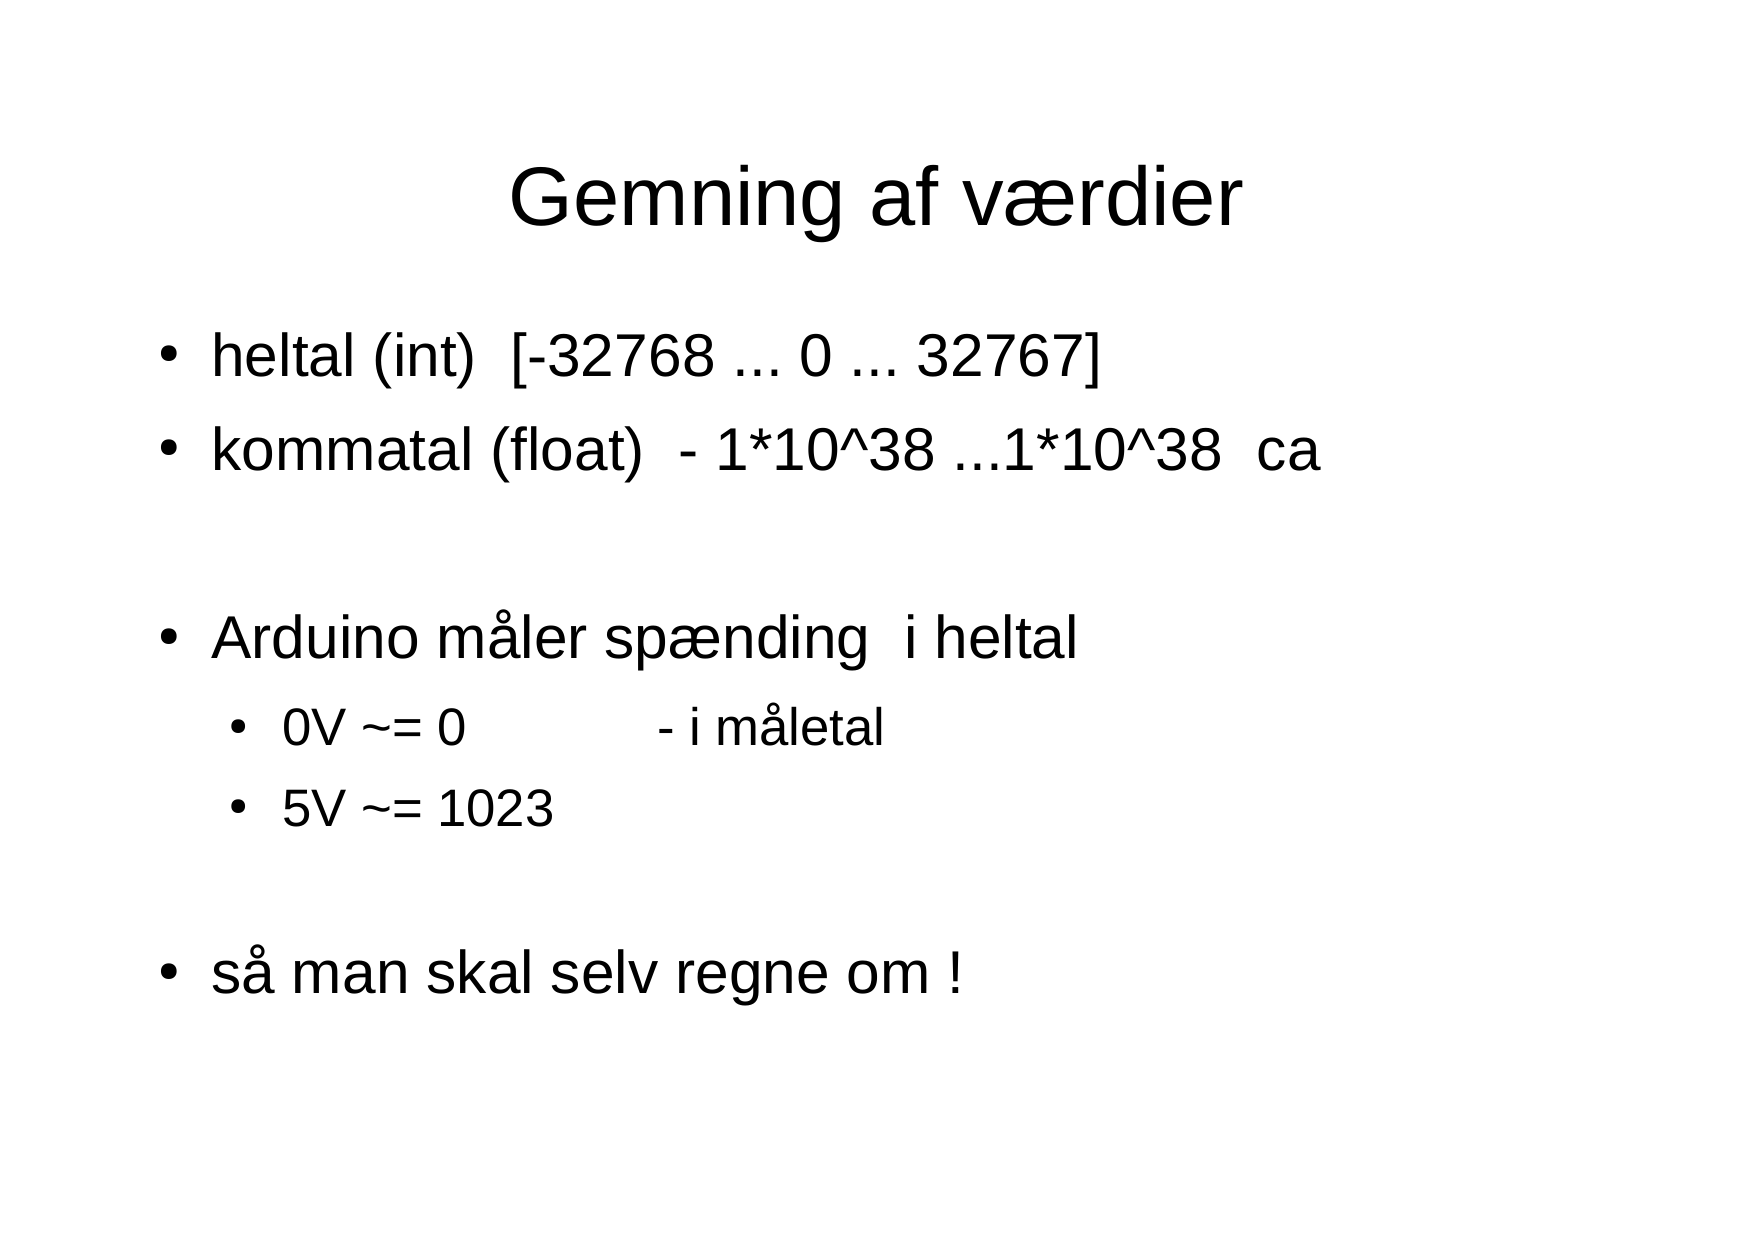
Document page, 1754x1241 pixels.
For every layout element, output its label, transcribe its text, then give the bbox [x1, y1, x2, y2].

title Gemning af værdier [140, 103, 1614, 291]
list heltal (int) [-32768 ... 0 ... 32767] kommatal (float) - 1*10^38 ...1*10^38 ca Arduino måler spænding i heltal 0V ~= 0 - i måletal 5V ~= 1023 så man skal selv regne om ! [140, 321, 1614, 1119]
